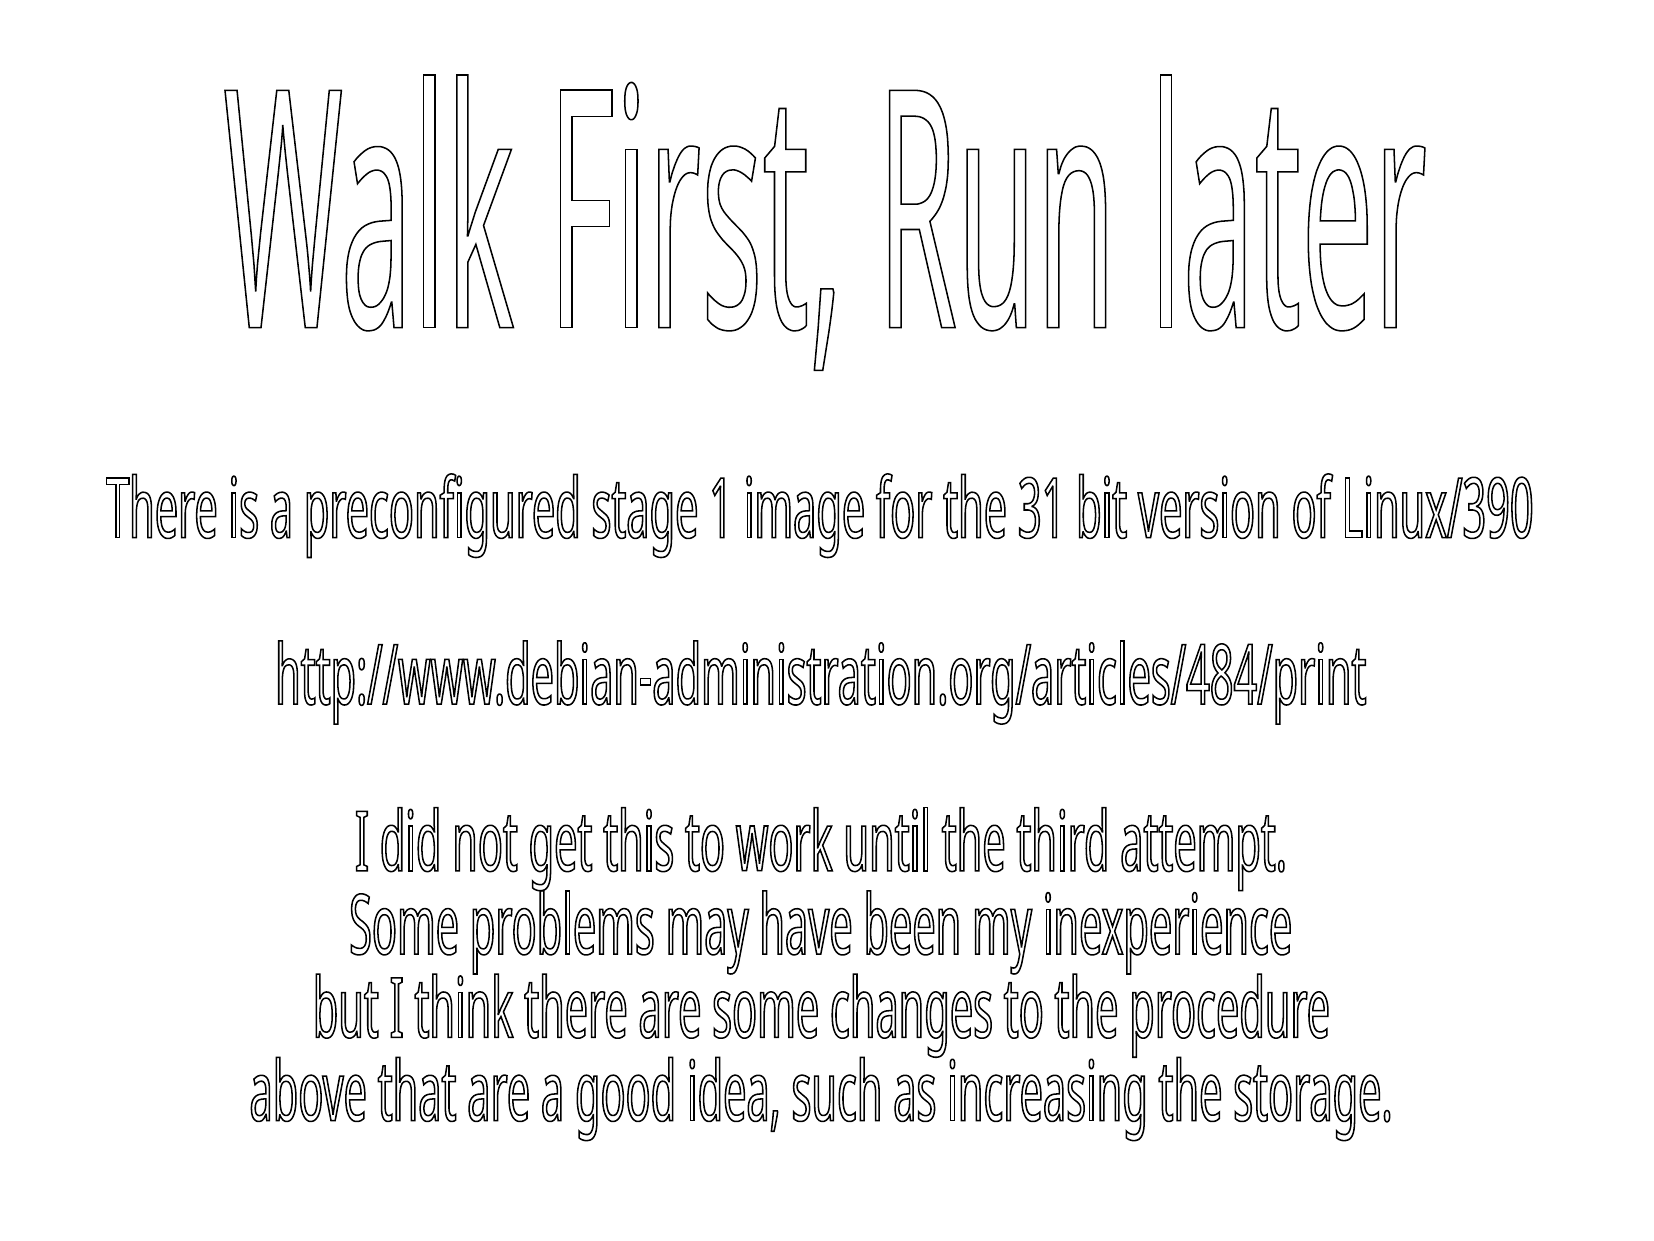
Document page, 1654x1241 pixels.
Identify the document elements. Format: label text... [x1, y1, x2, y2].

text_box Walk First, Run later [456, 75, 514, 328]
text_box Walk First, Run later [624, 82, 639, 120]
text_box Walk First, Run later [423, 75, 435, 328]
text_box Walk First, Run later [560, 90, 612, 328]
text_box Walk First, Run later [225, 90, 342, 328]
text_box Walk First, Run later [1384, 146, 1425, 328]
text_box Walk First, Run later [1047, 146, 1106, 328]
text_box Walk First, Run later [814, 288, 834, 371]
text_box Walk First, Run later [1256, 108, 1299, 331]
text_box Walk First, Run later [967, 149, 1026, 331]
text_box Walk First, Run later [346, 146, 403, 331]
text_box Walk First, Run later [1308, 146, 1368, 331]
text_box Walk First, Run later [1160, 75, 1172, 328]
text_box Walk First, Run later [889, 90, 956, 328]
text_box Walk First, Run later [1188, 146, 1245, 331]
text_box Walk First, Run later [764, 108, 807, 331]
text_box Walk First, Run later [707, 146, 757, 331]
text_box Walk First, Run later [658, 146, 700, 328]
text_box Walk First, Run later [625, 149, 638, 328]
